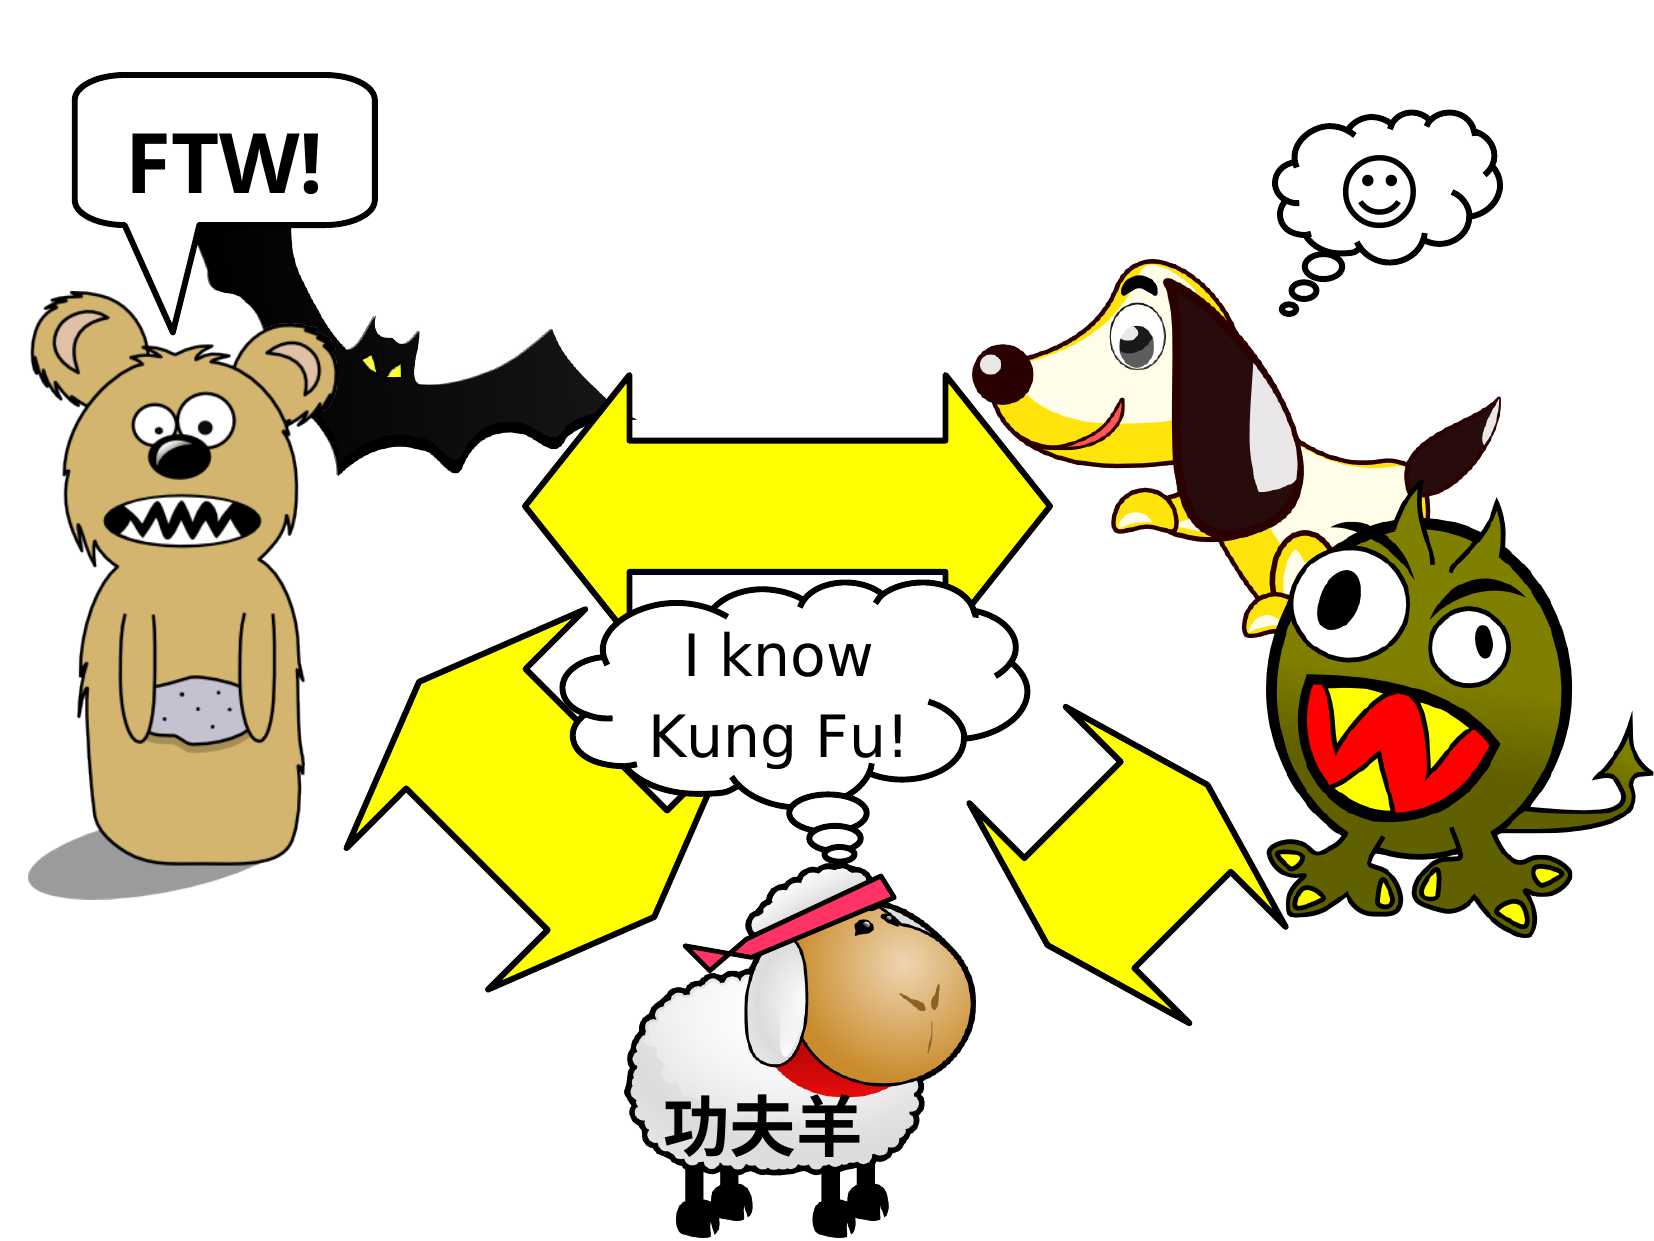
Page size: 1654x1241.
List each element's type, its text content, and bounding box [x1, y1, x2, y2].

text_box ☺ [1275, 112, 1501, 263]
text_box FTW! [74, 75, 375, 333]
text_box ☺ [1291, 282, 1317, 299]
text_box [969, 706, 1286, 1024]
text_box I know Kung Fu! [562, 582, 1028, 862]
text_box [346, 609, 708, 990]
text_box 功夫羊 [648, 1065, 910, 1175]
picture [28, 187, 638, 901]
text_box [525, 374, 1051, 622]
text_box ☺ [1281, 304, 1297, 314]
picture [972, 259, 1654, 938]
text_box ☺ [1304, 254, 1343, 280]
text_box [684, 875, 895, 971]
picture [624, 862, 976, 1238]
